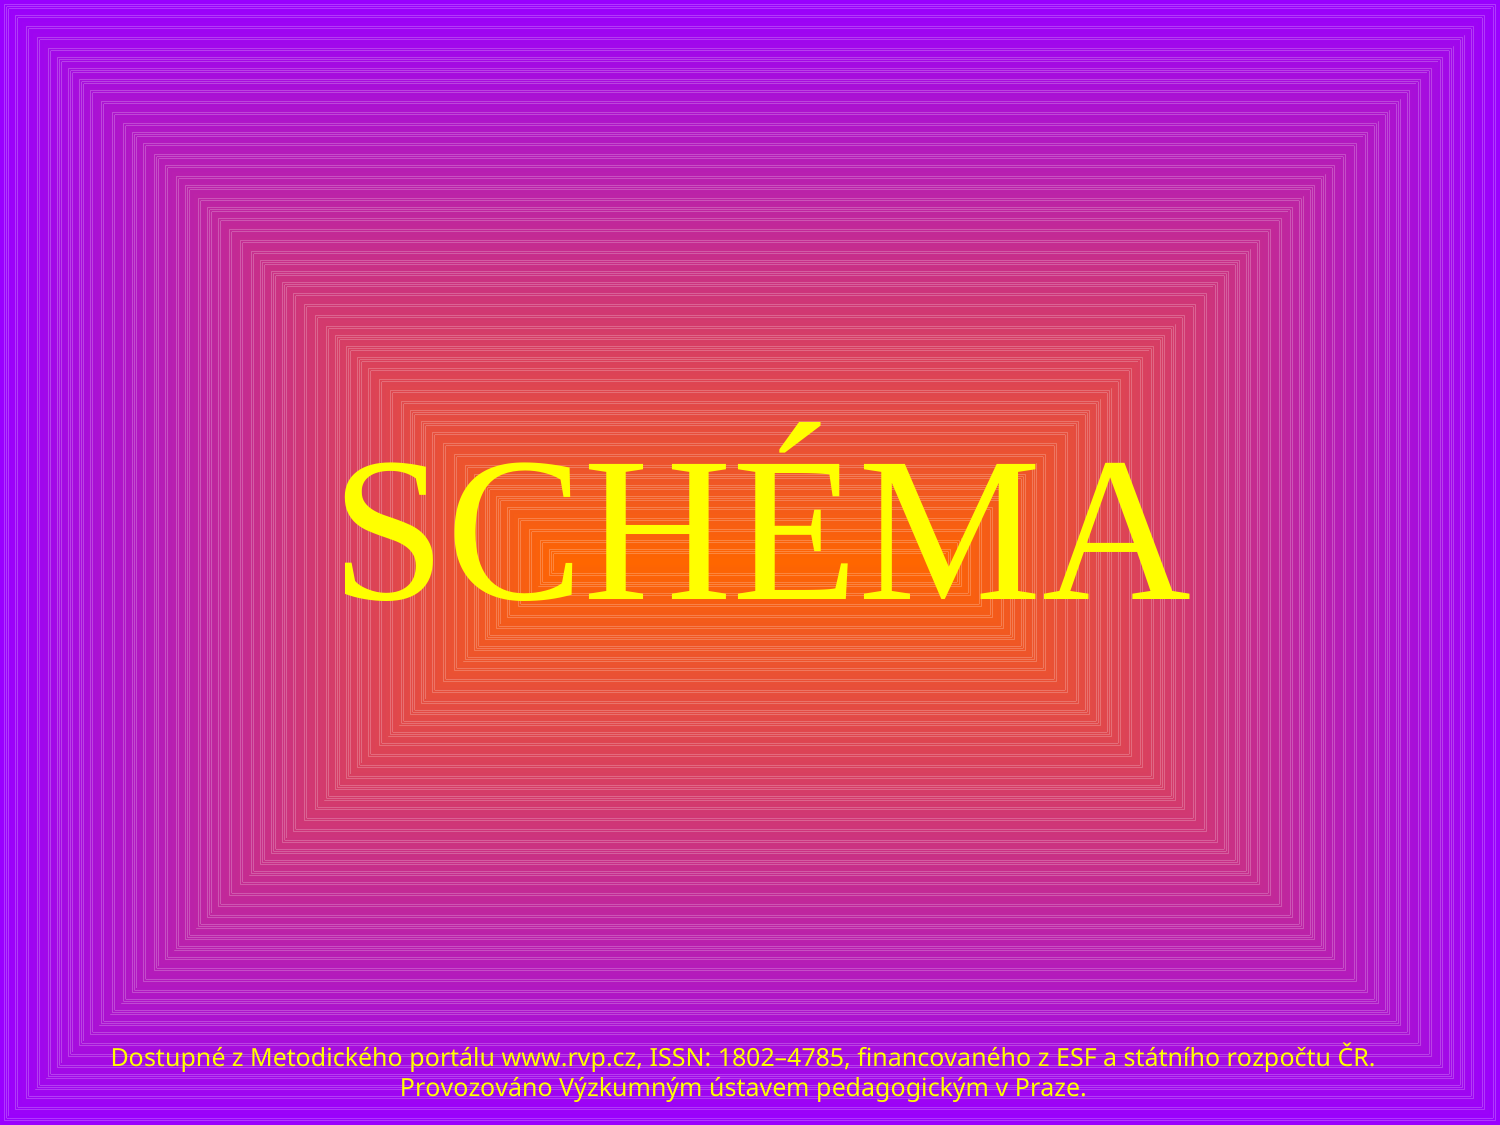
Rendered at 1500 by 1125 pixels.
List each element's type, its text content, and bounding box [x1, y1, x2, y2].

text_box SCHÉMA [100, 385, 1424, 649]
text_box Dostupné z Metodického portálu www.rvp.cz, ISSN: 1802–4785, financovaného z ESF a státního rozpočtu ČR. Provozováno Výzkumným ústavem pedagogickým v Praze. [35, 1041, 1454, 1102]
